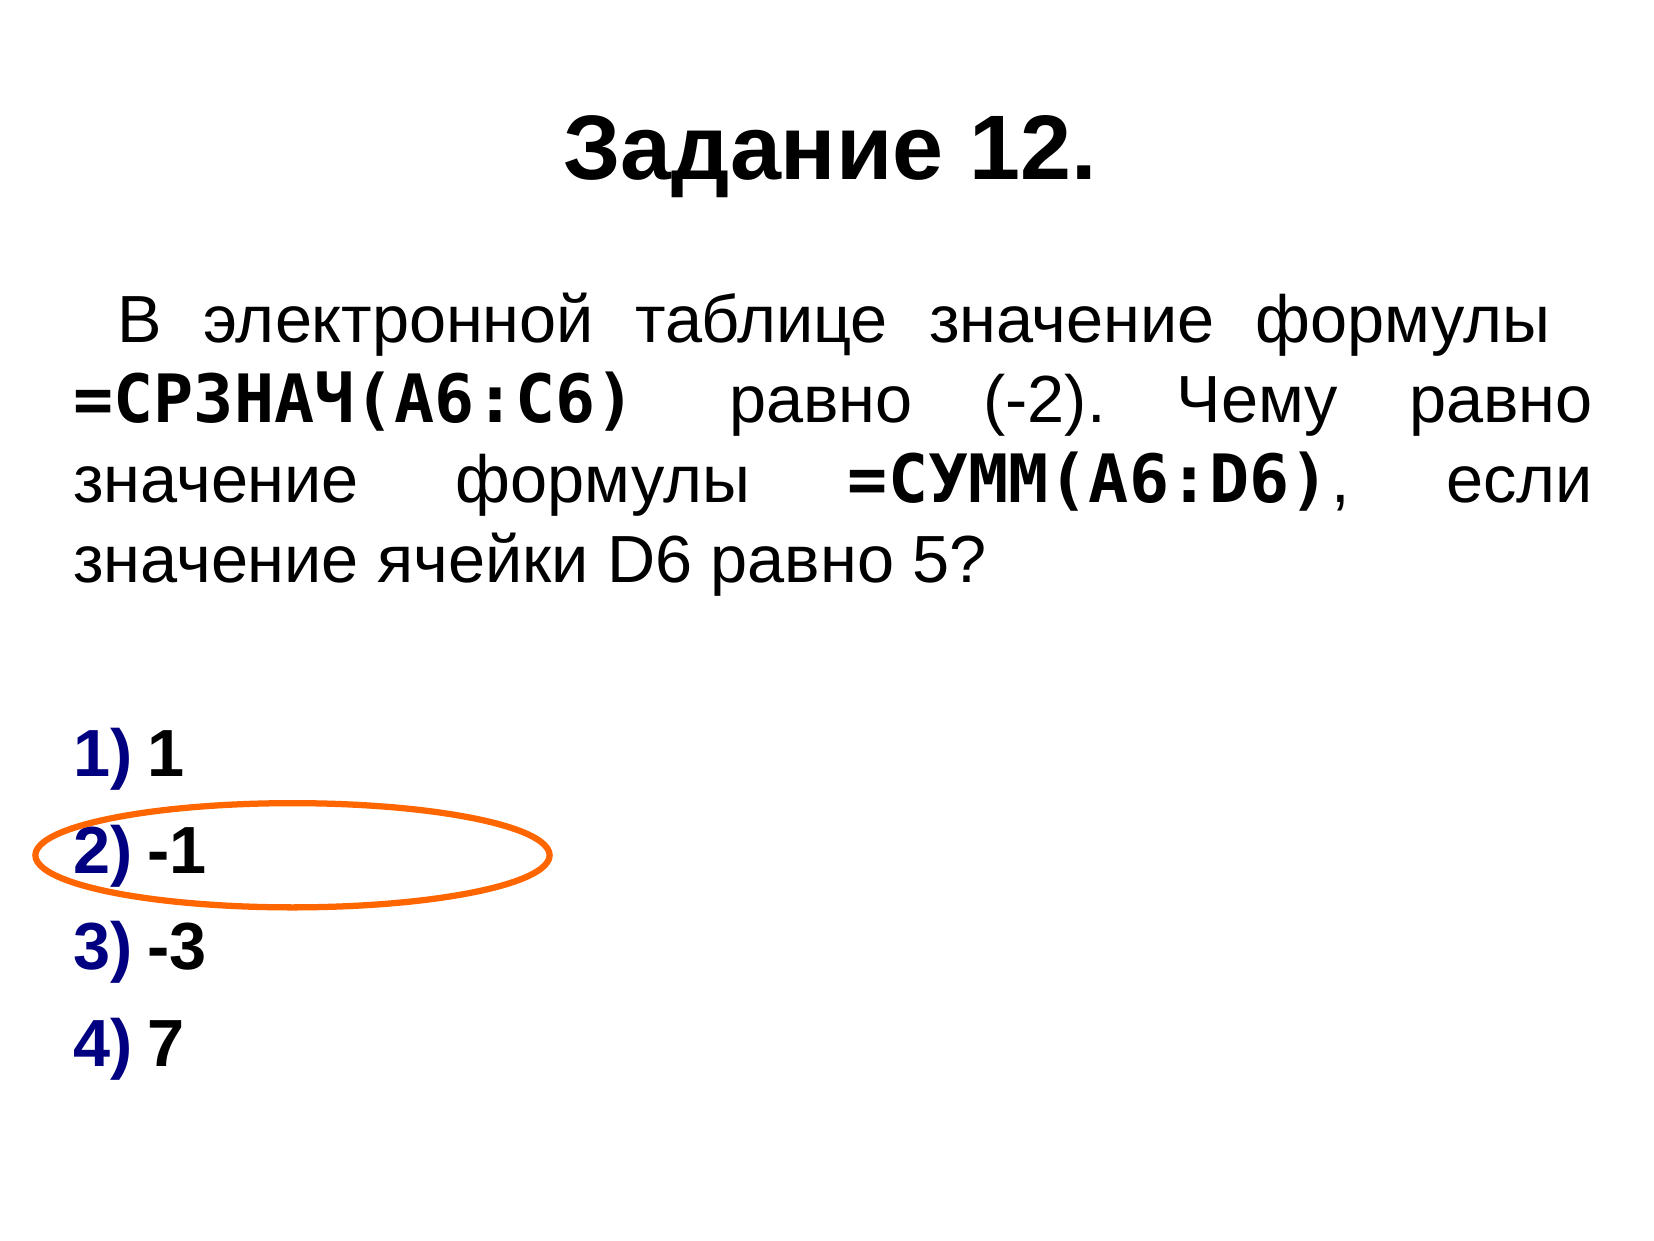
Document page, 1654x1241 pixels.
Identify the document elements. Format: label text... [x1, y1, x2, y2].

title Задание 12. [82, 68, 1571, 268]
list В электронной таблице значение формулы =СРЗНАЧ(A6:C6) равно (-2). Чему равно значение формулы =СУММ(A6:D6), если значение ячейки D6 равно 5? 1 -1 -3 7 [58, 268, 1609, 1194]
list В электронной таблице значение формулы =СРЗНАЧ(A6:C6) равно (-2). Чему равно значение формулы =СУММ(A6:D6), если значение ячейки D6 равно 5? 1 -1 -3 7 [58, 807, 546, 904]
